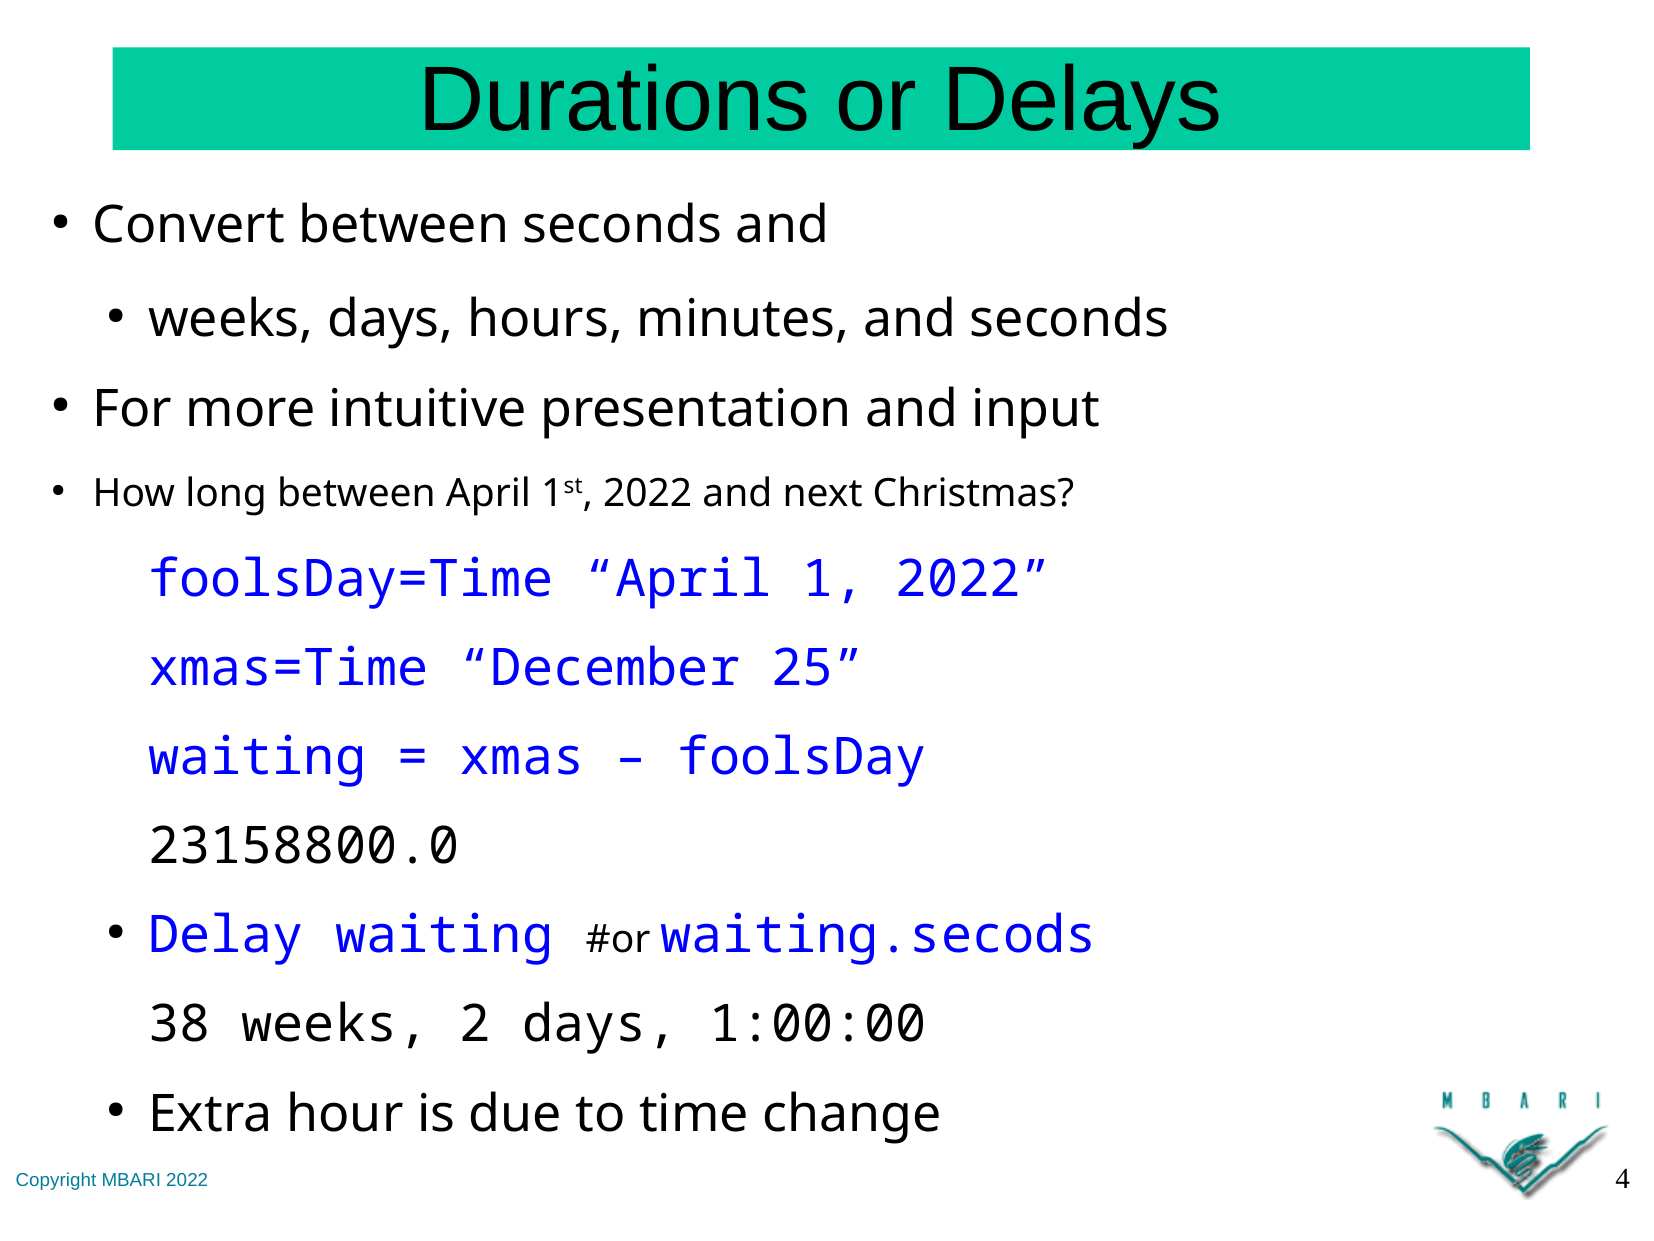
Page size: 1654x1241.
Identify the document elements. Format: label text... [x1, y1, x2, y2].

picture [1426, 1156, 1613, 1200]
title Durations or Delays [112, 47, 1530, 151]
list Convert between seconds and weeks, days, hours, minutes, and seconds For more intuitive presentation and input How long between April 1st, 2022 and next Christmas? foolsDay=Time “April 1, 2022” xmas=Time “December 25” waiting = xmas – foolsDay 23158800.0 Delay waiting #or waiting.secods 38 weeks, 2 days, 1:00:00 Extra hour is due to time change [37, 187, 1613, 1156]
